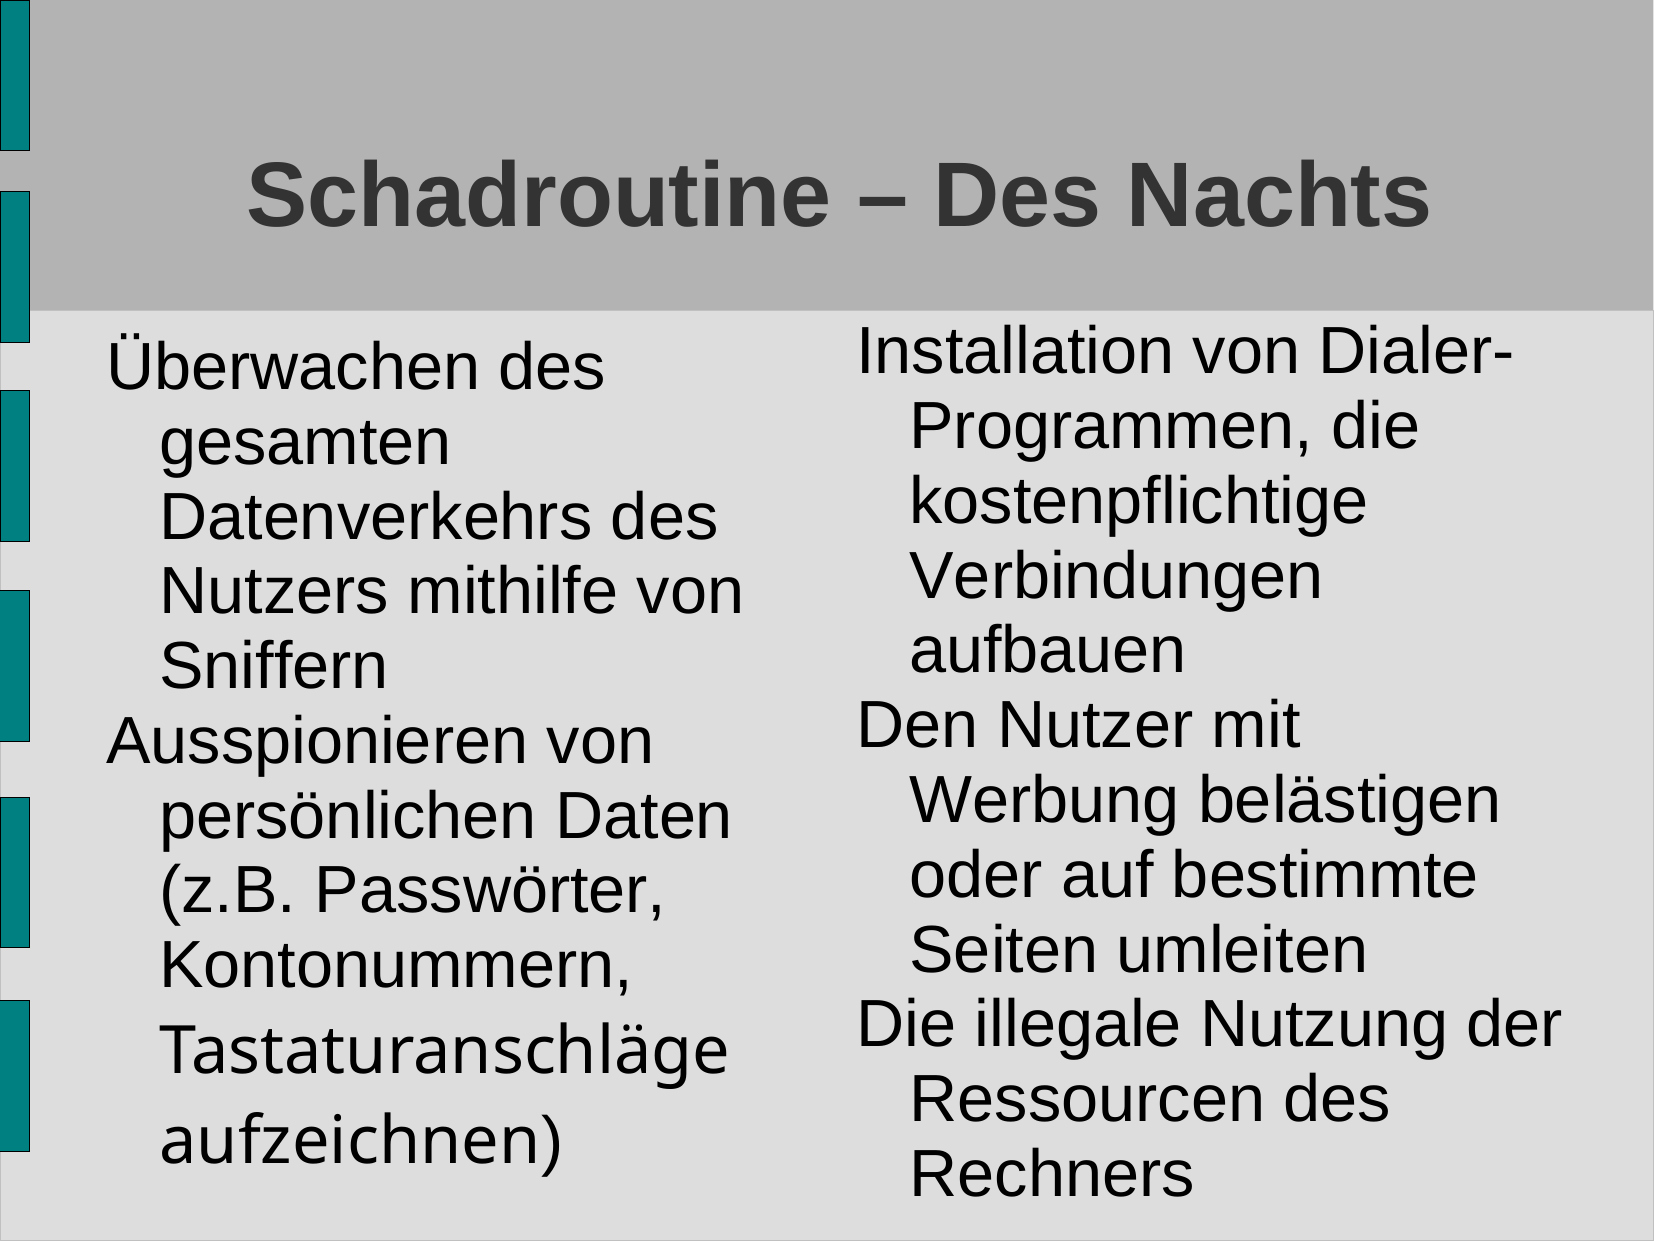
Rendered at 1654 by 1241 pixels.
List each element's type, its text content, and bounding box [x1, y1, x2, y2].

list Überwachen des gesamten Datenverkehrs des Nutzers mithilfe von Sniffern Ausspionieren von persönlichen Daten (z.B. Passwörter, Kontonummern, Tastaturanschläge aufzeichnen) [88, 254, 815, 1152]
title Schadroutine – Des Nachts [121, 91, 1534, 299]
list Installation von Dialer-Programmen, die kostenpflichtige Verbindungen aufbauen Den Nutzer mit Werbung belästigen oder auf bestimmte Seiten umleiten Die illegale Nutzung der Ressourcen des Rechners [838, 238, 1565, 1211]
